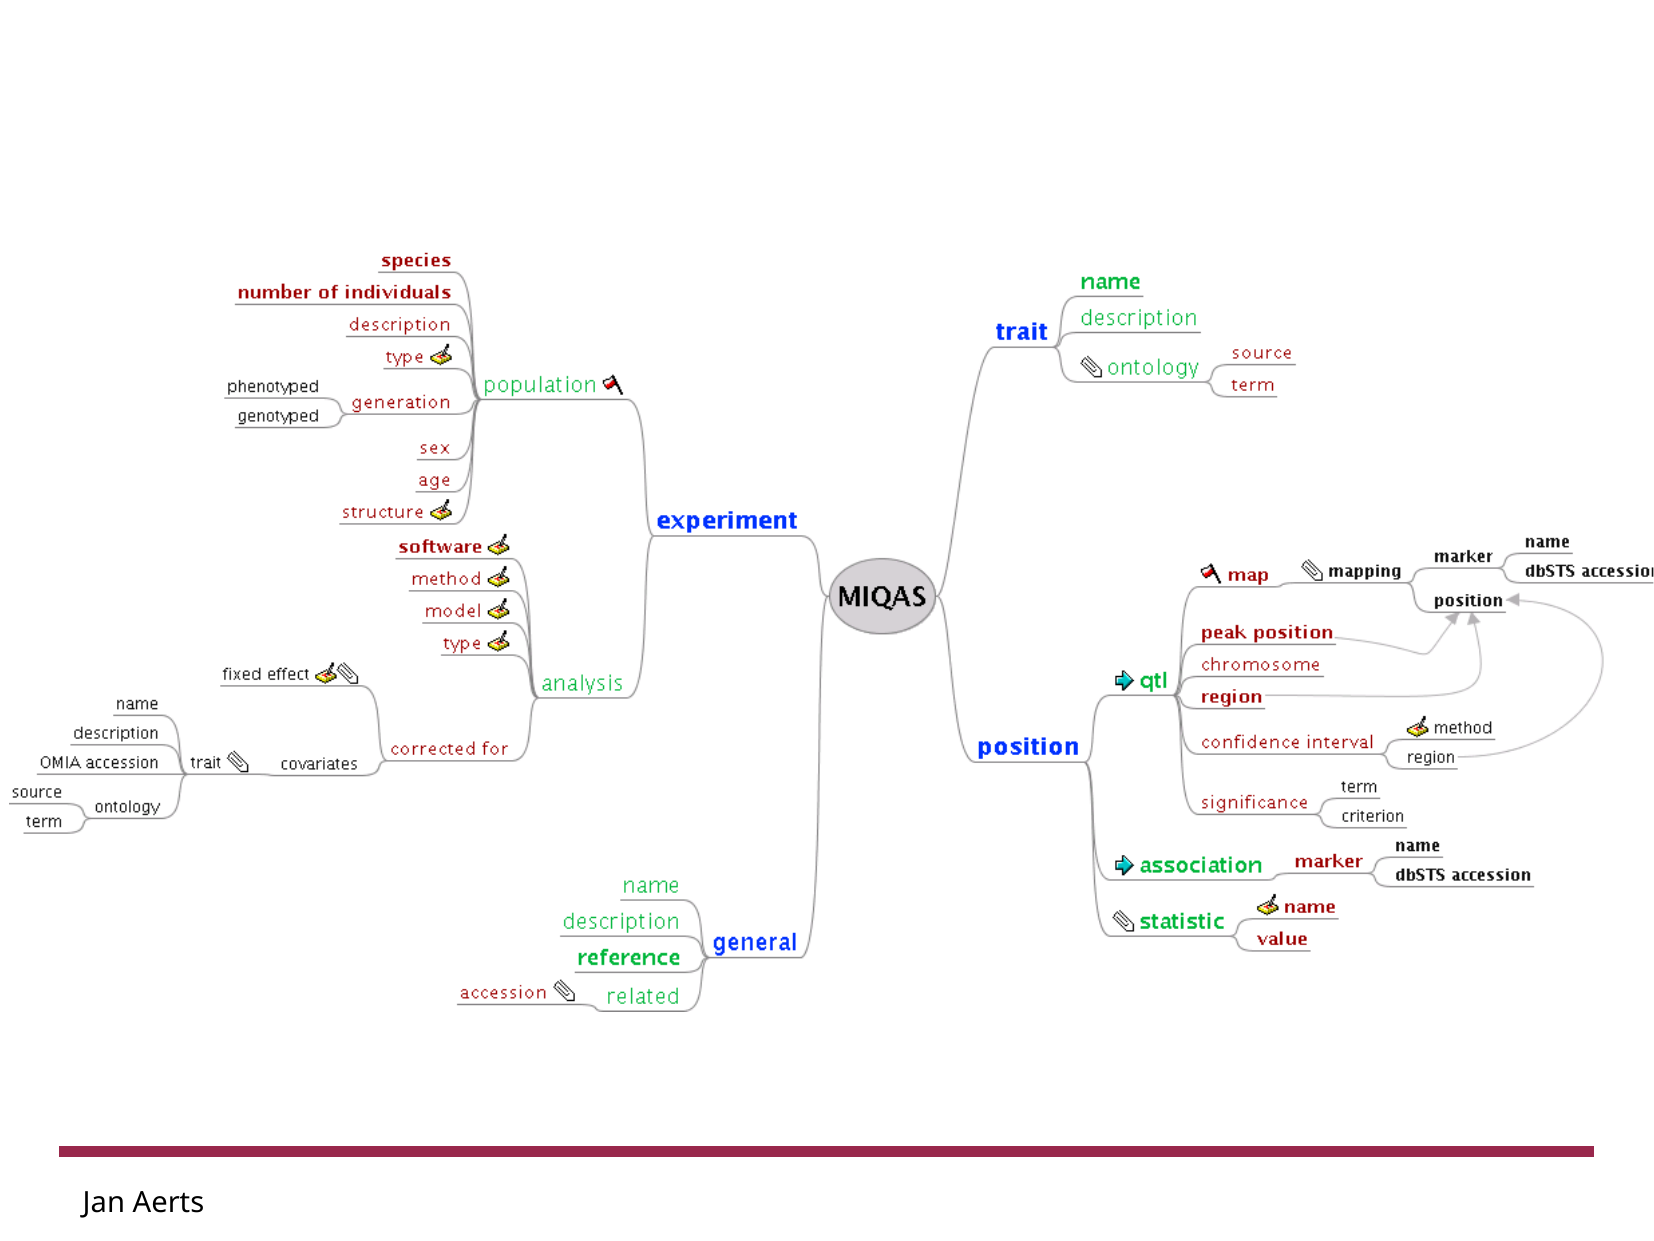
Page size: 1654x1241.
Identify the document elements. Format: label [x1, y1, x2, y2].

picture [9, 245, 1654, 1012]
